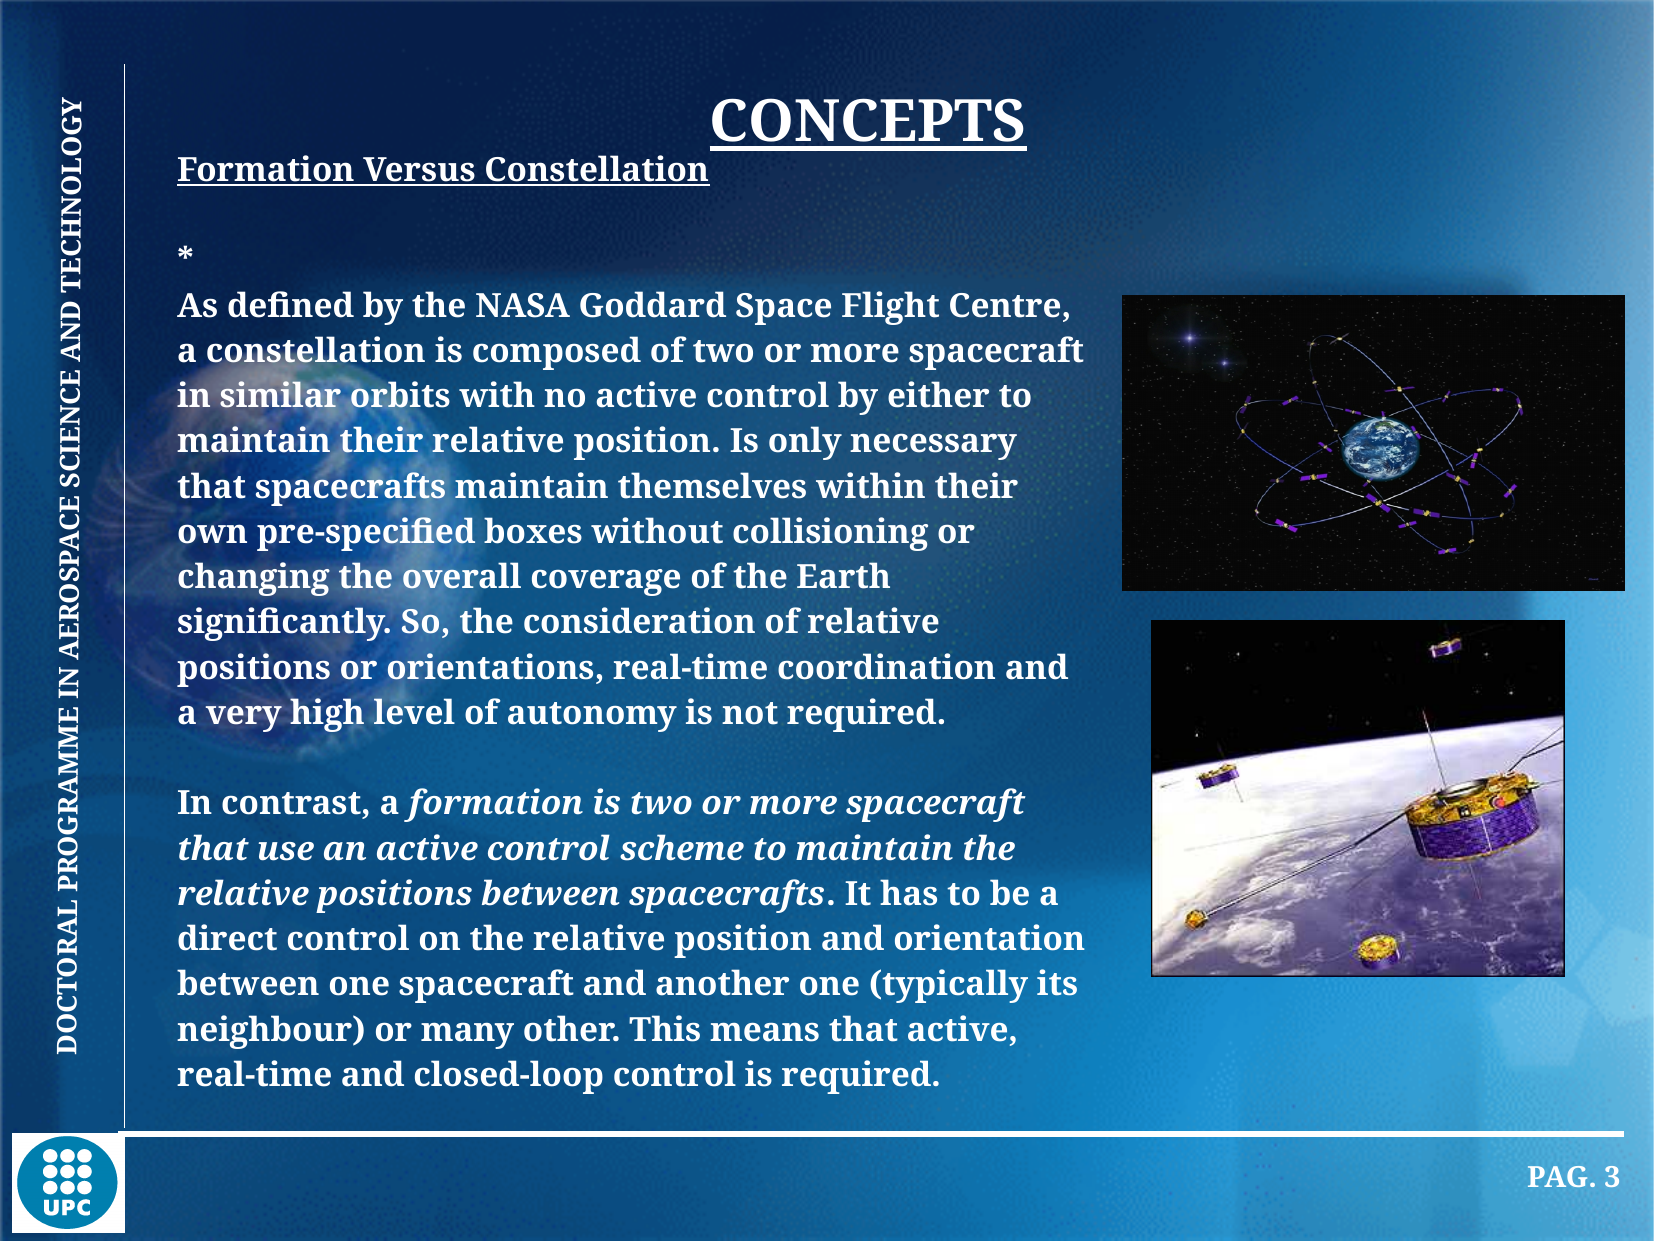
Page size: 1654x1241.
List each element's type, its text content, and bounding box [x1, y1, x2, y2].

picture [0, 0, 1654, 1241]
title PAG. 3 [1505, 1116, 1642, 1237]
title DOCTORAL PROGRAMME IN AEROSPACE SCIENCE AND TECHNOLOGY [8, 88, 124, 1064]
title CONCEPTS [437, 59, 1300, 180]
title Formation Versus Constellation * As defined by the NASA Goddard Space Flight Centre, a constellation is composed of two or more spacecraft in similar orbits with no active control by either to maintain their relative position. Is only necessary that spacecrafts maintain themselves within their own pre-specified boxes without collisioning or changing the overall coverage of the Earth significantly. So, the consideration of relative positions or orientations, real-time coordination and a very high level of autonomy is not required. In contrast, a formation is two or more spacecraft that use an active control scheme to maintain the relative positions between spacecrafts. It has to be a direct control on the relative position and orientation between one spacecraft and another one (typically its neighbour) or many other. This means that active, real-time and closed-loop control is required. [177, 283, 1093, 959]
